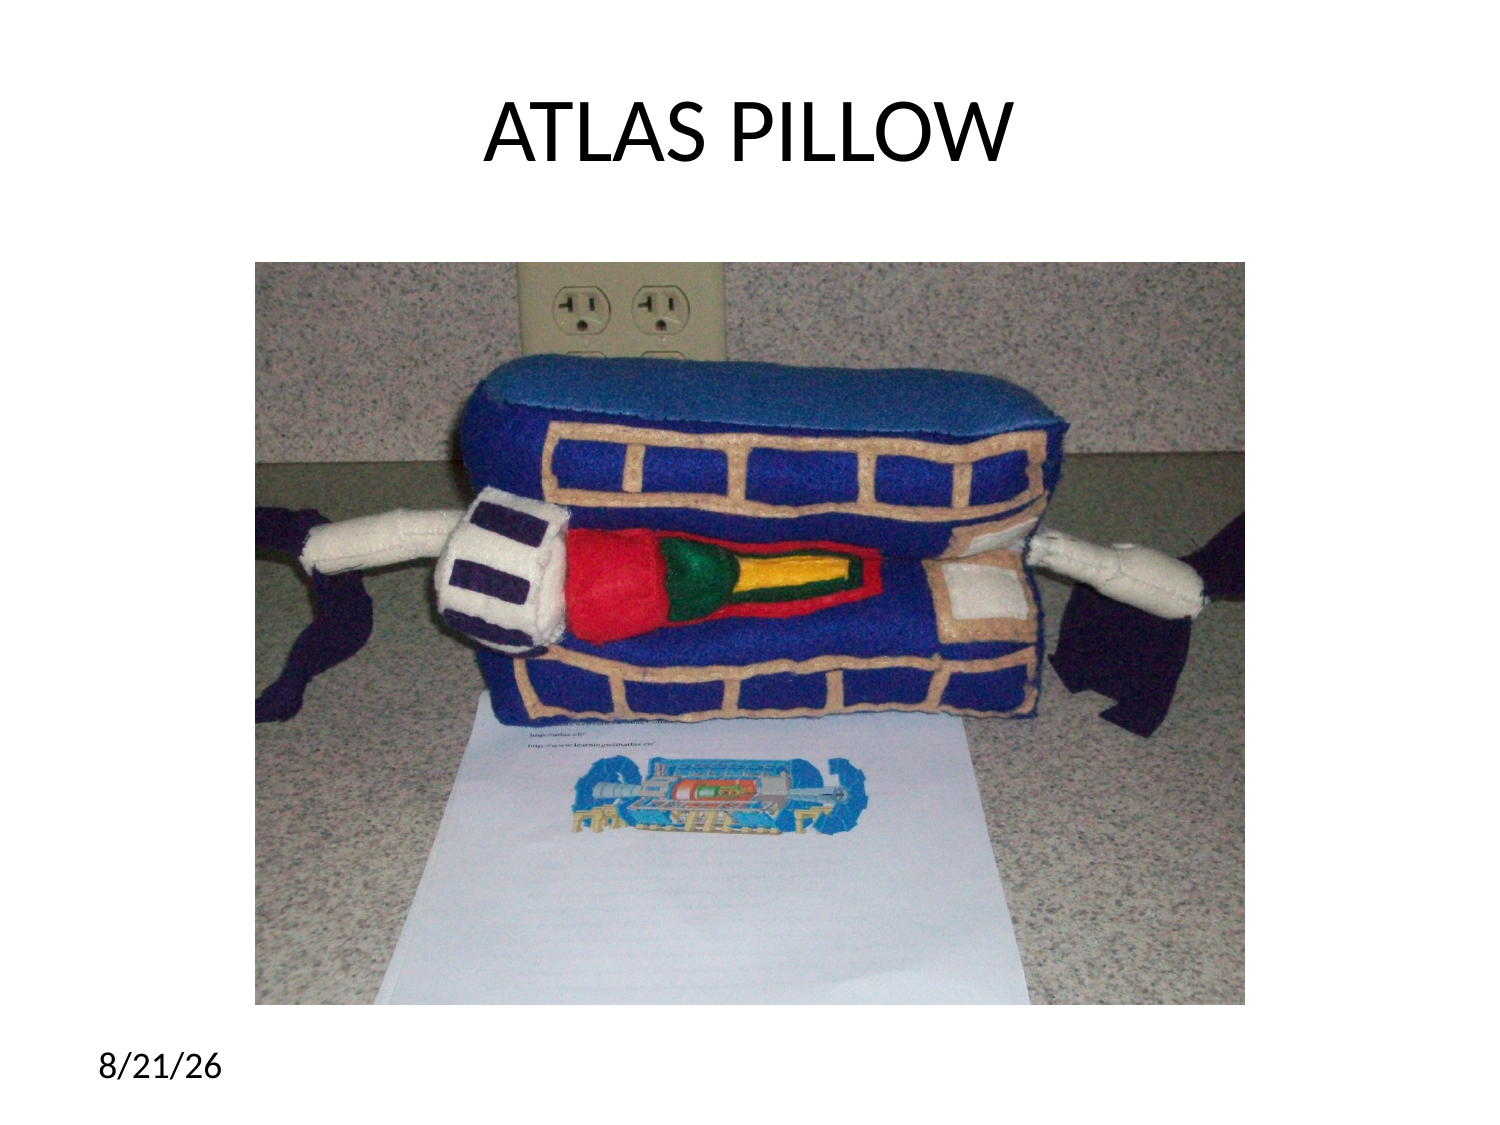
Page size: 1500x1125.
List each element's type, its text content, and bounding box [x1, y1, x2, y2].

title ATLAS PILLOW [75, 45, 1425, 233]
picture [255, 262, 1245, 1005]
